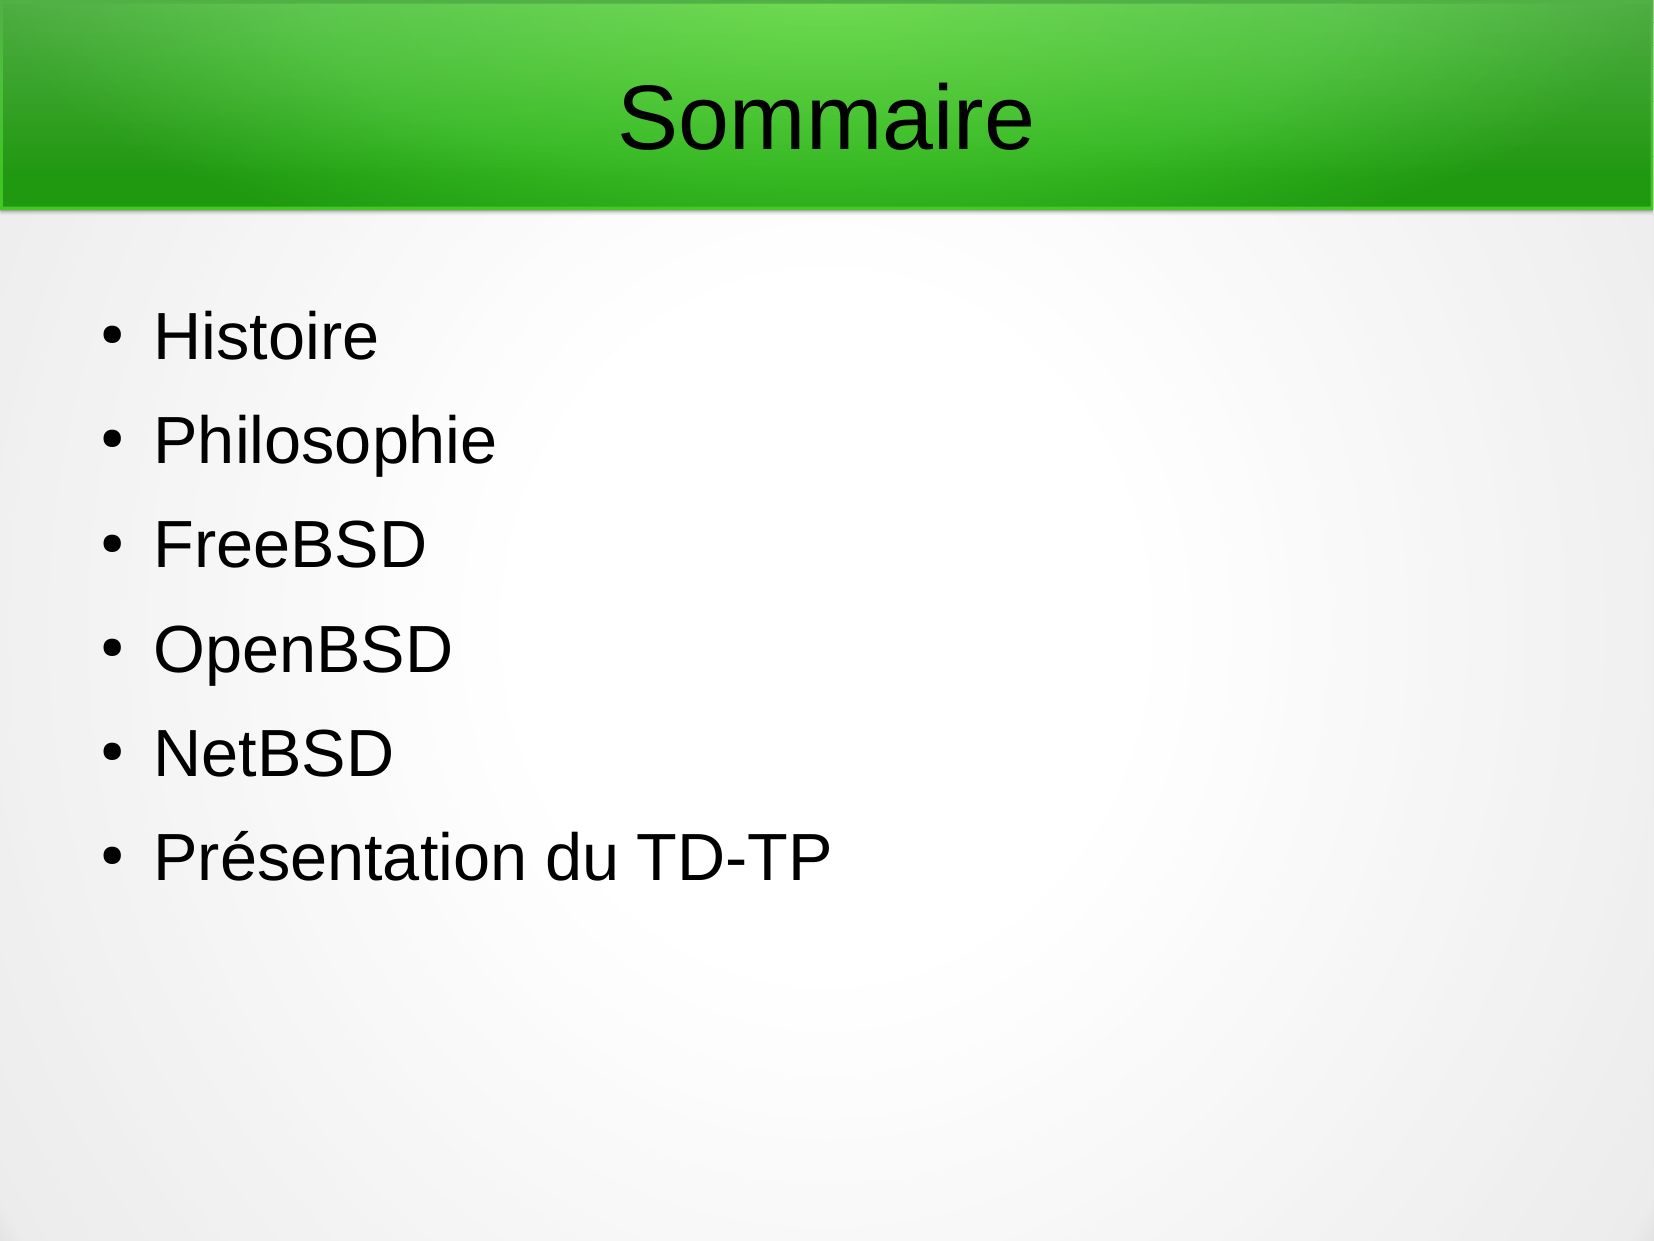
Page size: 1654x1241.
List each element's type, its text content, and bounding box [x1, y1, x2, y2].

list Histoire Philosophie FreeBSD OpenBSD NetBSD Présentation du TD-TP [82, 299, 1571, 1019]
title Sommaire [82, 47, 1571, 189]
